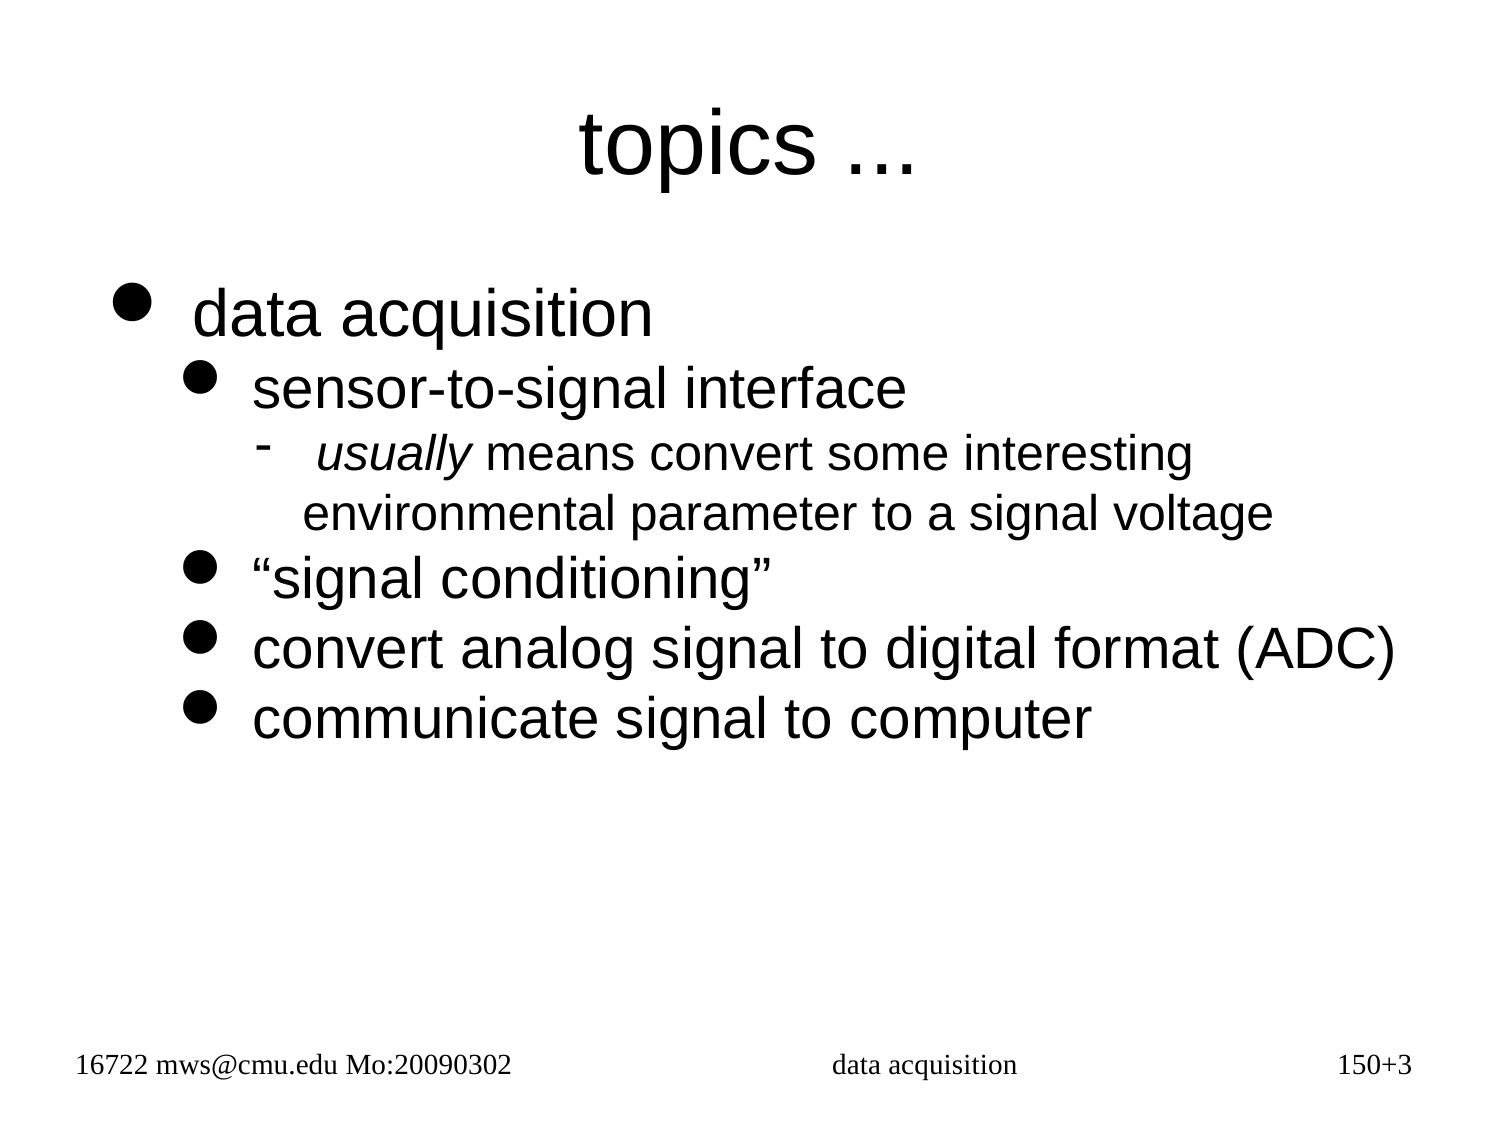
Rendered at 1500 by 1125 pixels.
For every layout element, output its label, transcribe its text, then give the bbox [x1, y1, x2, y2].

text_box data acquisition sensor-to-signal interface usually means convert some interesting environmental parameter to a signal voltage “signal conditioning” convert analog signal to digital format (ADC) communicate signal to computer [75, 262, 1426, 938]
text_box topics ... [112, 74, 1388, 201]
